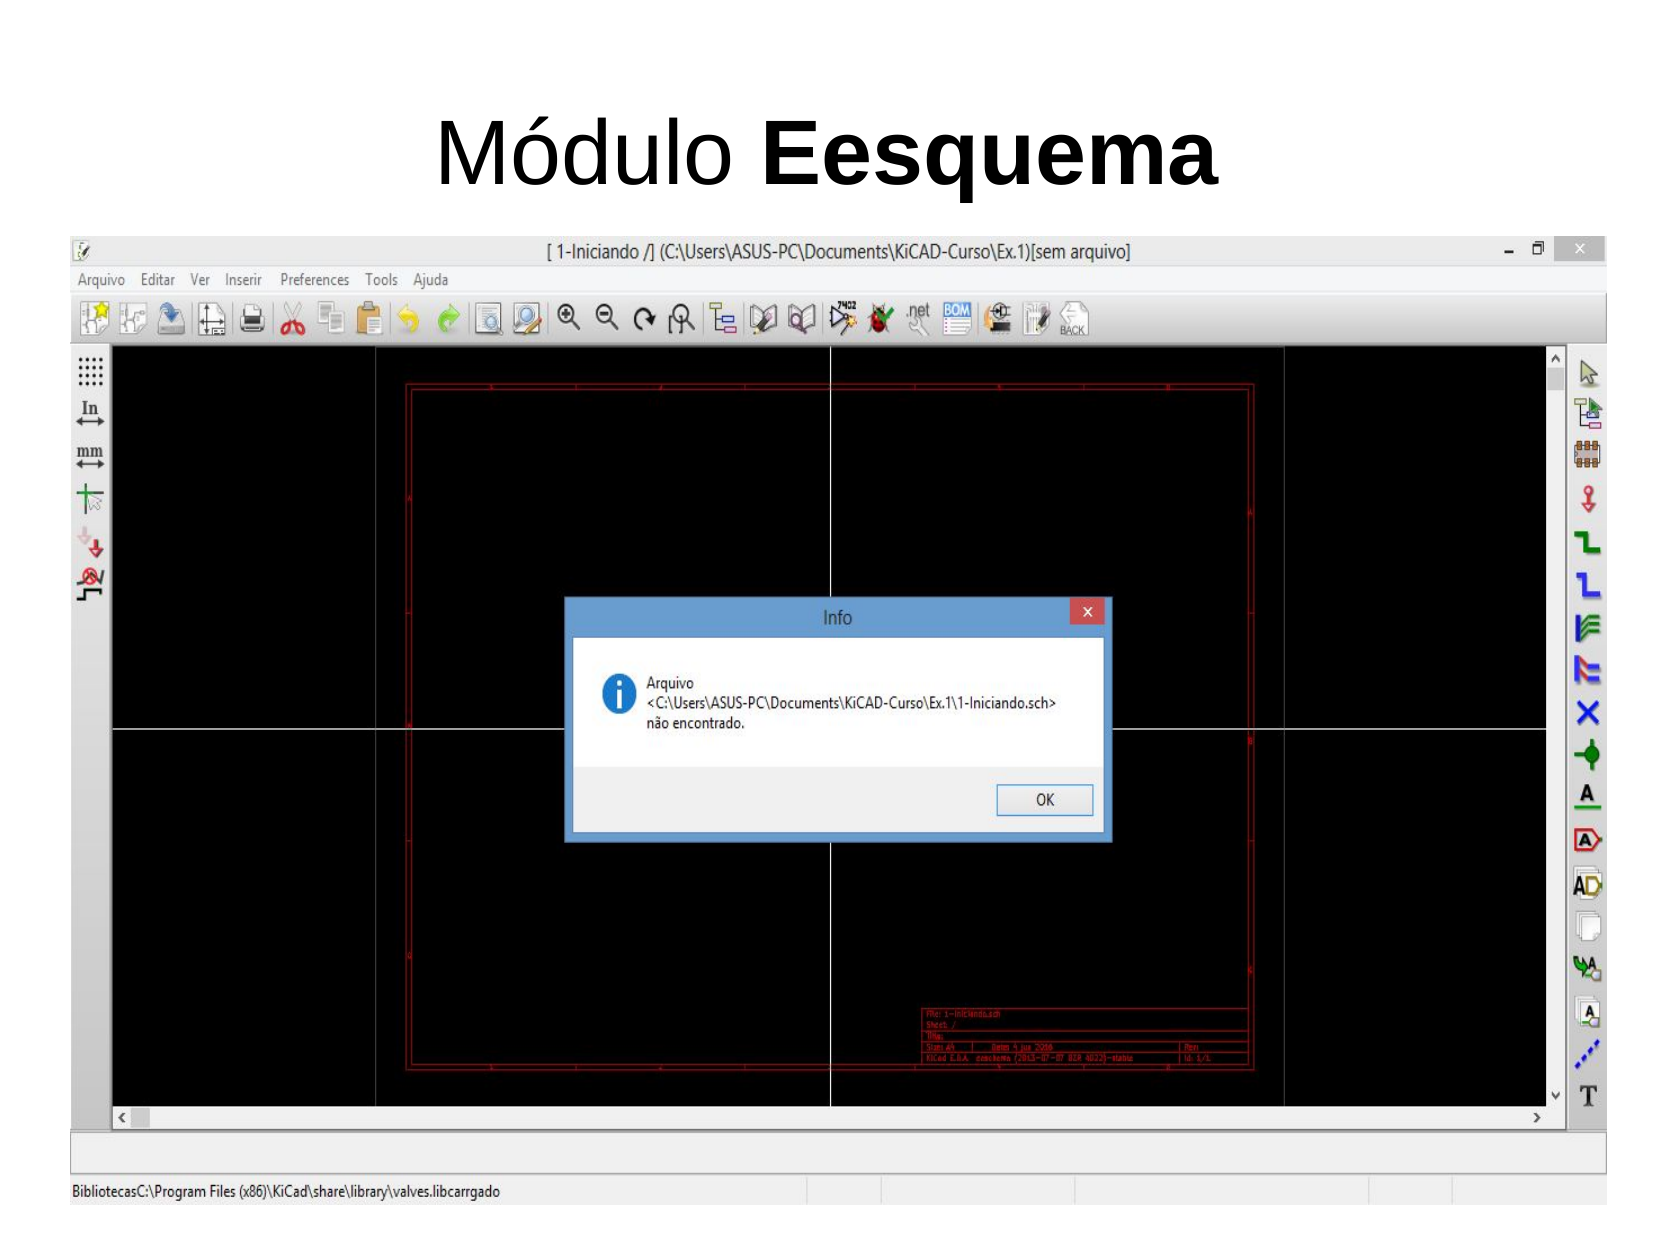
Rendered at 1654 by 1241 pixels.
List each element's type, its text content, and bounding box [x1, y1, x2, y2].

title Módulo Eesquema [82, 49, 1571, 236]
picture [70, 236, 1607, 1205]
